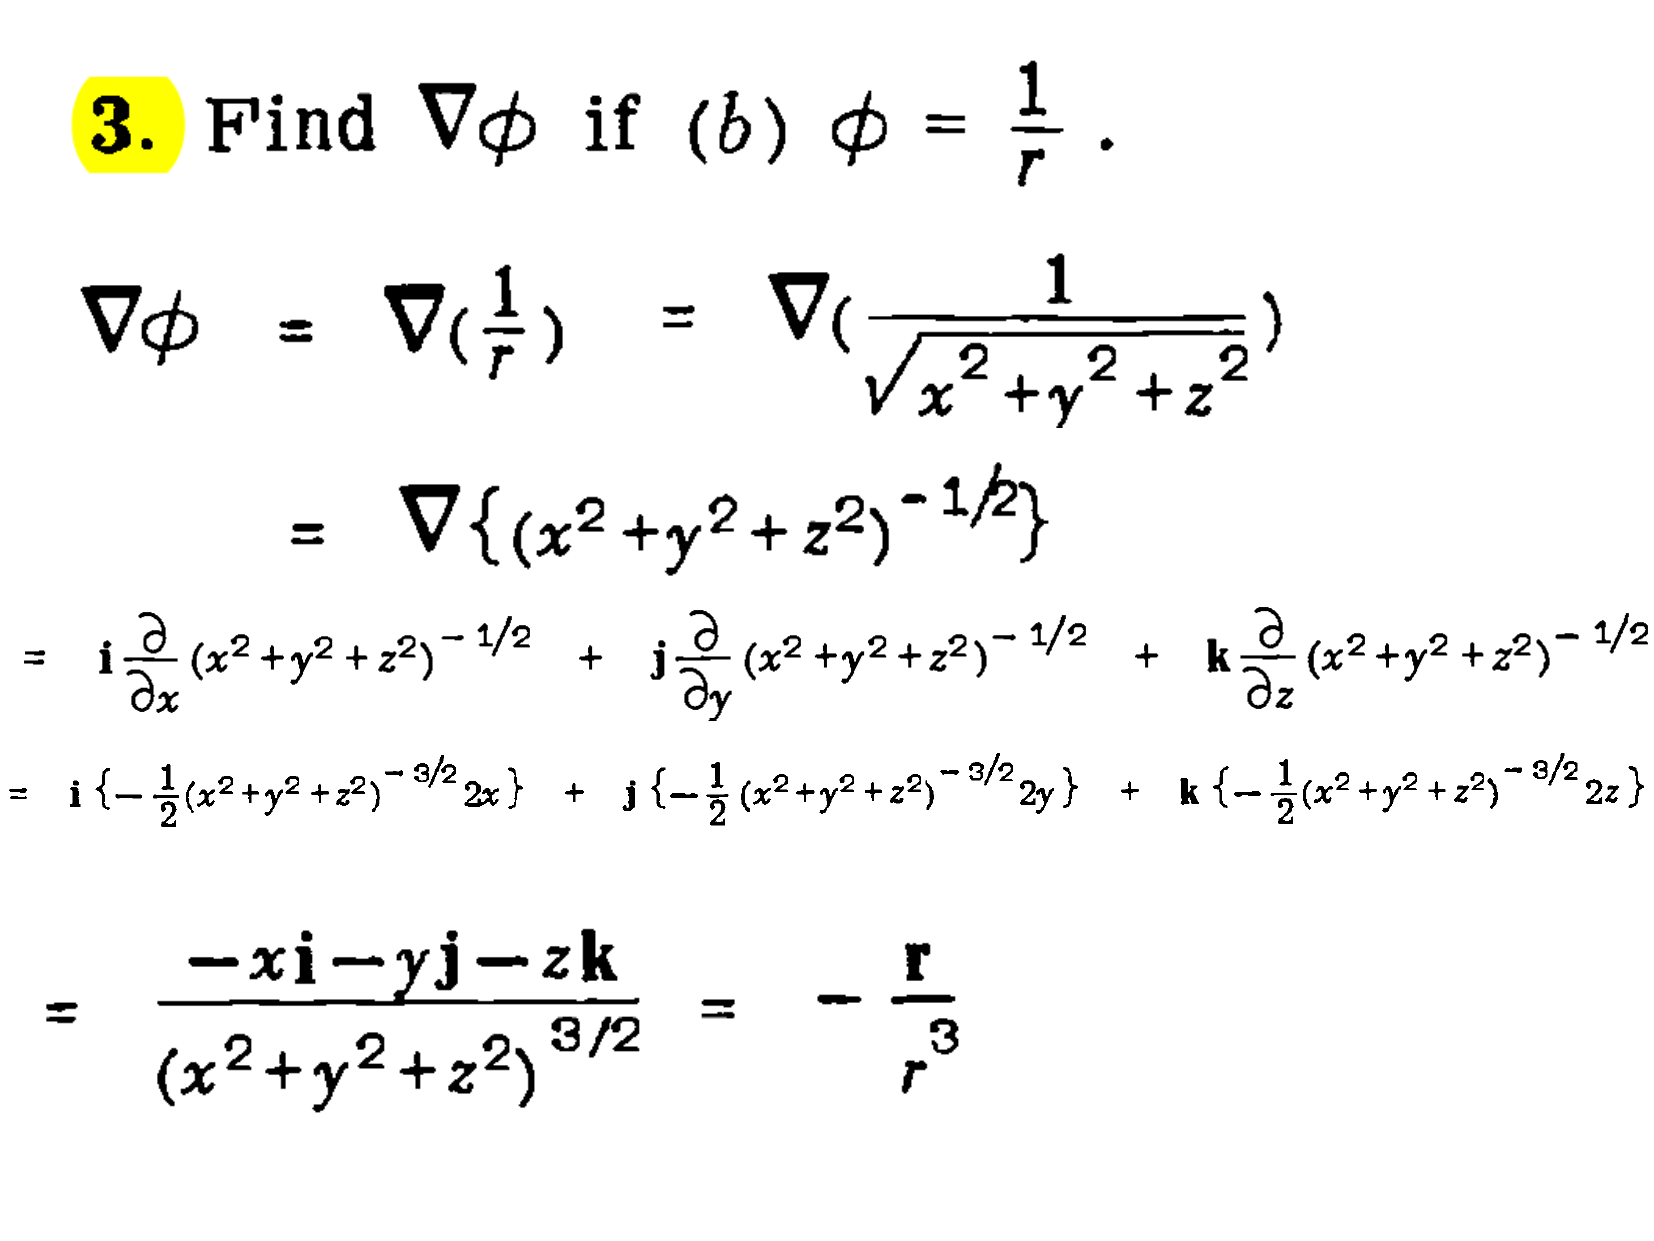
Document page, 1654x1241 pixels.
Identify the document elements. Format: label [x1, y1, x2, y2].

picture [0, 736, 1654, 839]
picture [618, 224, 1312, 428]
picture [70, 47, 1345, 204]
picture [56, 207, 591, 402]
picture [11, 600, 1654, 721]
picture [271, 436, 1069, 579]
picture [20, 887, 993, 1169]
